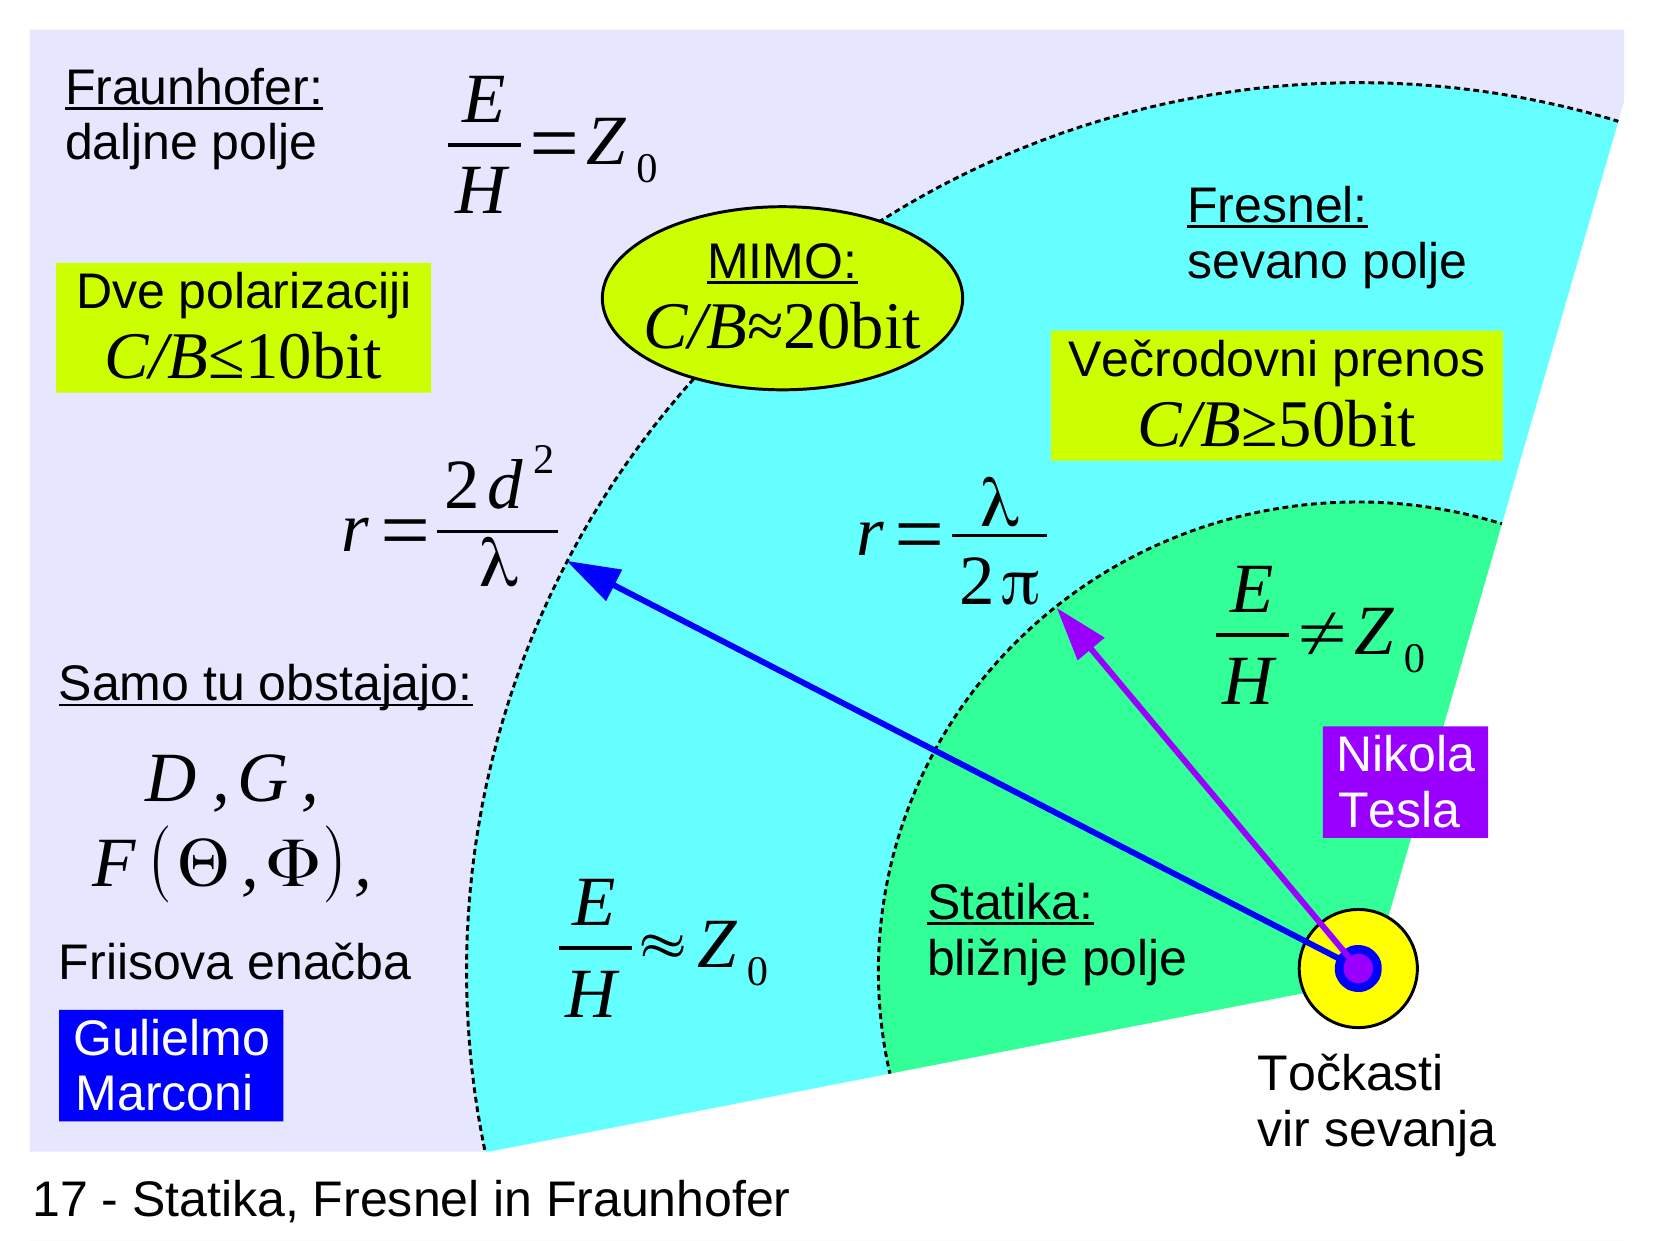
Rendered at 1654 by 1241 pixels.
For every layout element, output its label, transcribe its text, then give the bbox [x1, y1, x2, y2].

text_box Dve polarizaciji C/B≤10bit [56, 262, 432, 393]
text_box Gulielmo Marconi [59, 1009, 284, 1122]
text_box Fraunhofer: daljne polje [64, 59, 324, 171]
text_box Statika: bližnje polje [927, 874, 1189, 986]
chart [426, 58, 674, 231]
chart [537, 861, 784, 1034]
text_box 17 - Statika, Fresnel in Fraunhofer [32, 1171, 804, 1228]
text_box Samo tu obstajajo: Friisova enačba [59, 655, 474, 991]
text_box [0, 0, 1654, 1241]
text_box Fresnel: sevano polje [1187, 177, 1469, 289]
text_box Večrodovni prenos C/B≥50bit [1051, 330, 1503, 461]
text_box Točkasti vir sevanja [1257, 1045, 1500, 1157]
text_box Nikola Tesla [1322, 726, 1489, 838]
text_box MIMO: C/B≈20bit [602, 206, 963, 390]
chart [323, 434, 579, 591]
chart [1194, 548, 1441, 721]
chart [838, 473, 1068, 621]
